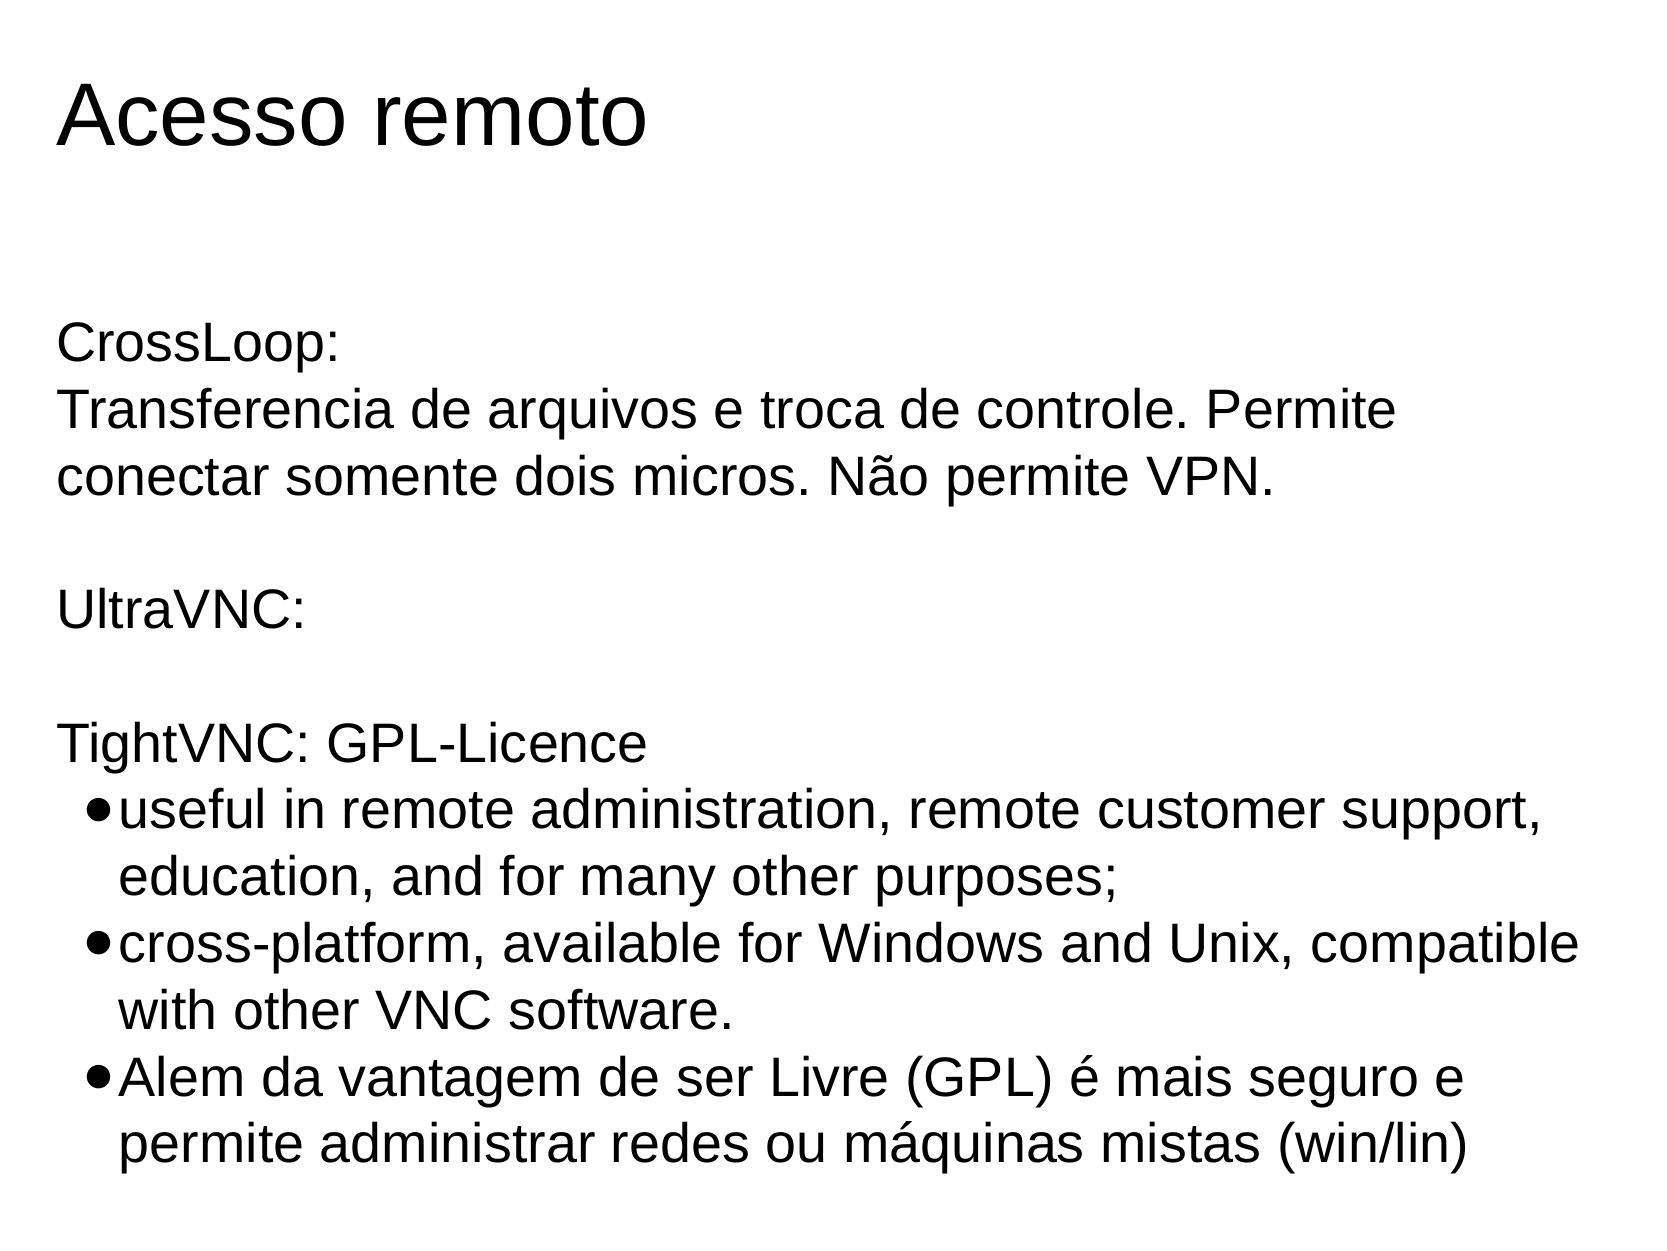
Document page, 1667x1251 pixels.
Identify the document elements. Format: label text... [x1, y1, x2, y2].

title Acesso remoto [50, 50, 1630, 213]
list CrossLoop: Transferencia de arquivos e troca de controle. Permite conectar somente dois micros. Não permite VPN. UltraVNC: TightVNC: GPL-Licence useful in remote administration, remote customer support, education, and for many other purposes; cross-platform, available for Windows and Unix, compatible with other VNC software. Alem da vantagem de ser Livre (GPL) é mais seguro e permite administrar redes ou máquinas mistas (win/lin) [50, 300, 1630, 1213]
